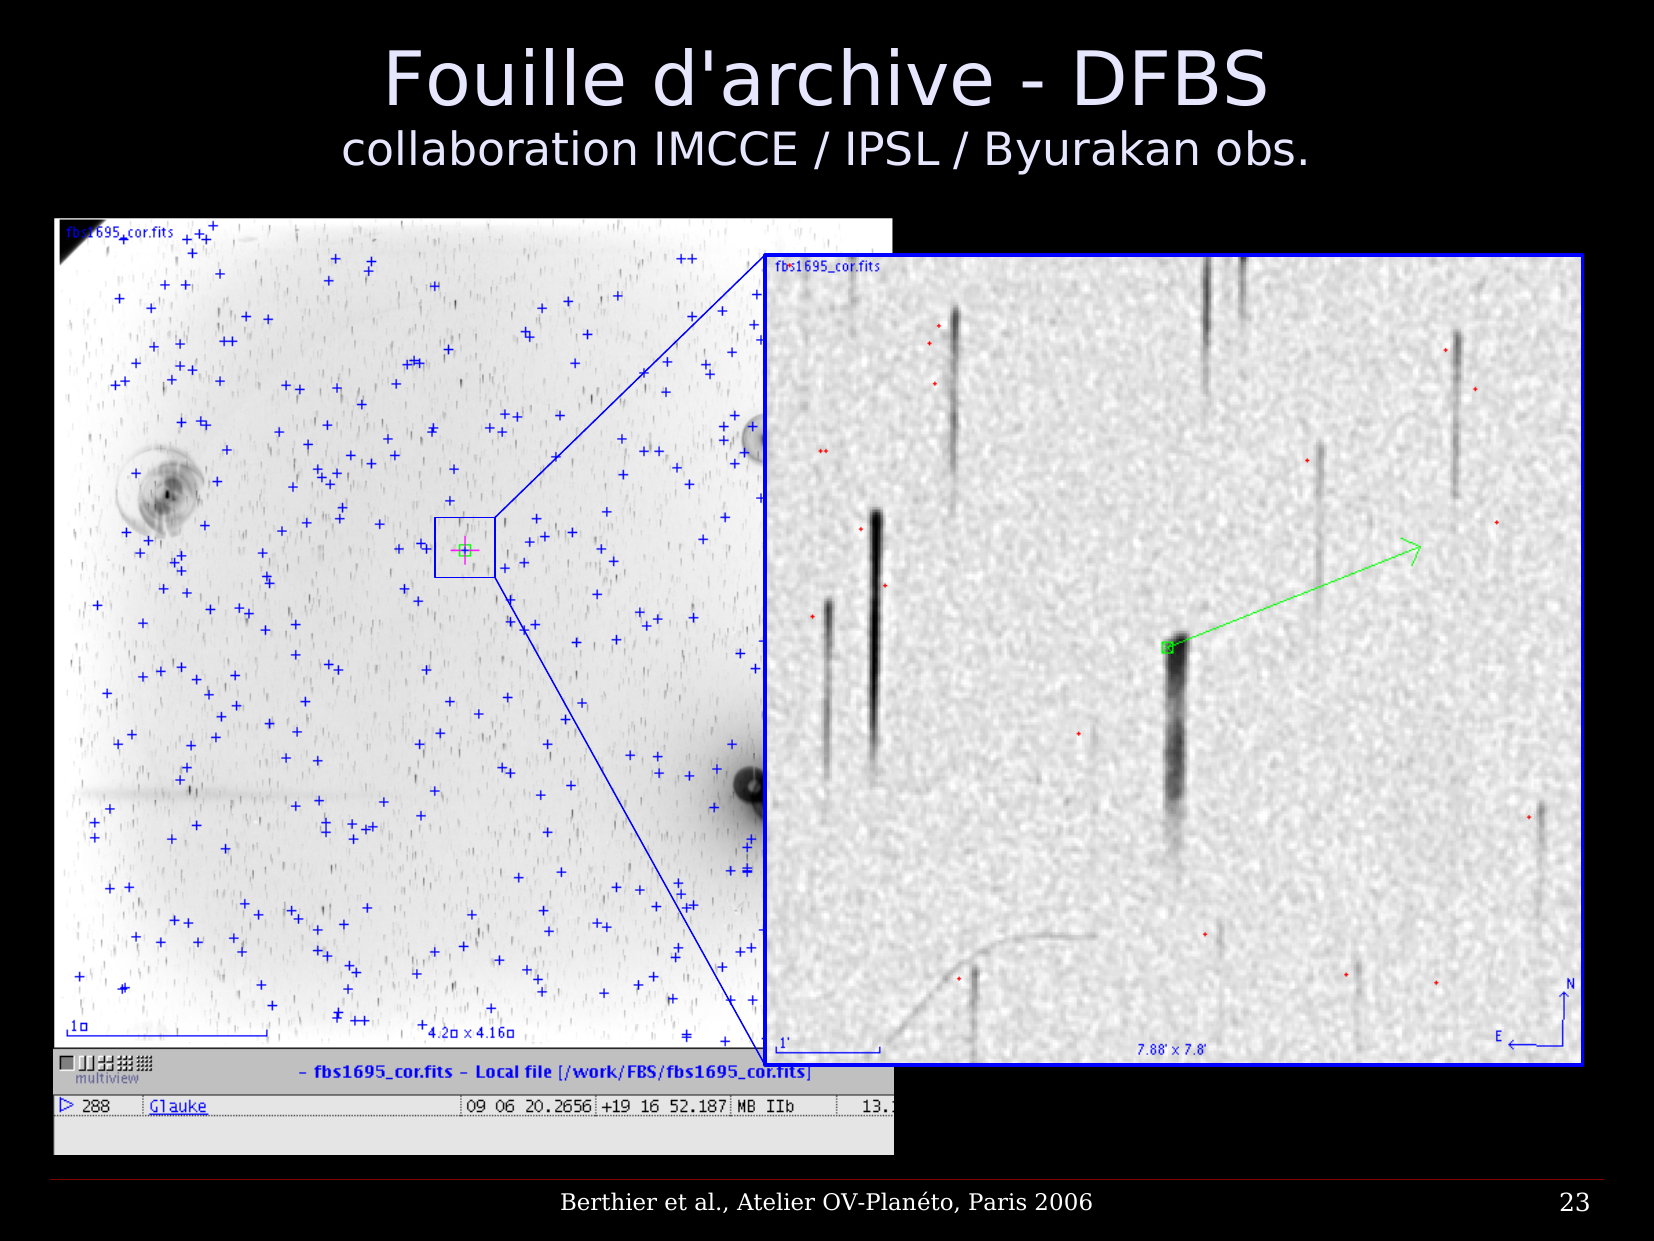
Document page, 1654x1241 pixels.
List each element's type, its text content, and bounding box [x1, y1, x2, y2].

picture [436, 518, 494, 577]
title Fouille d'archive - DFBS collaboration IMCCE / IPSL / Byurakan obs. [82, 2, 1571, 210]
picture [767, 257, 1581, 1063]
picture [53, 217, 894, 1156]
picture [496, 259, 763, 1058]
